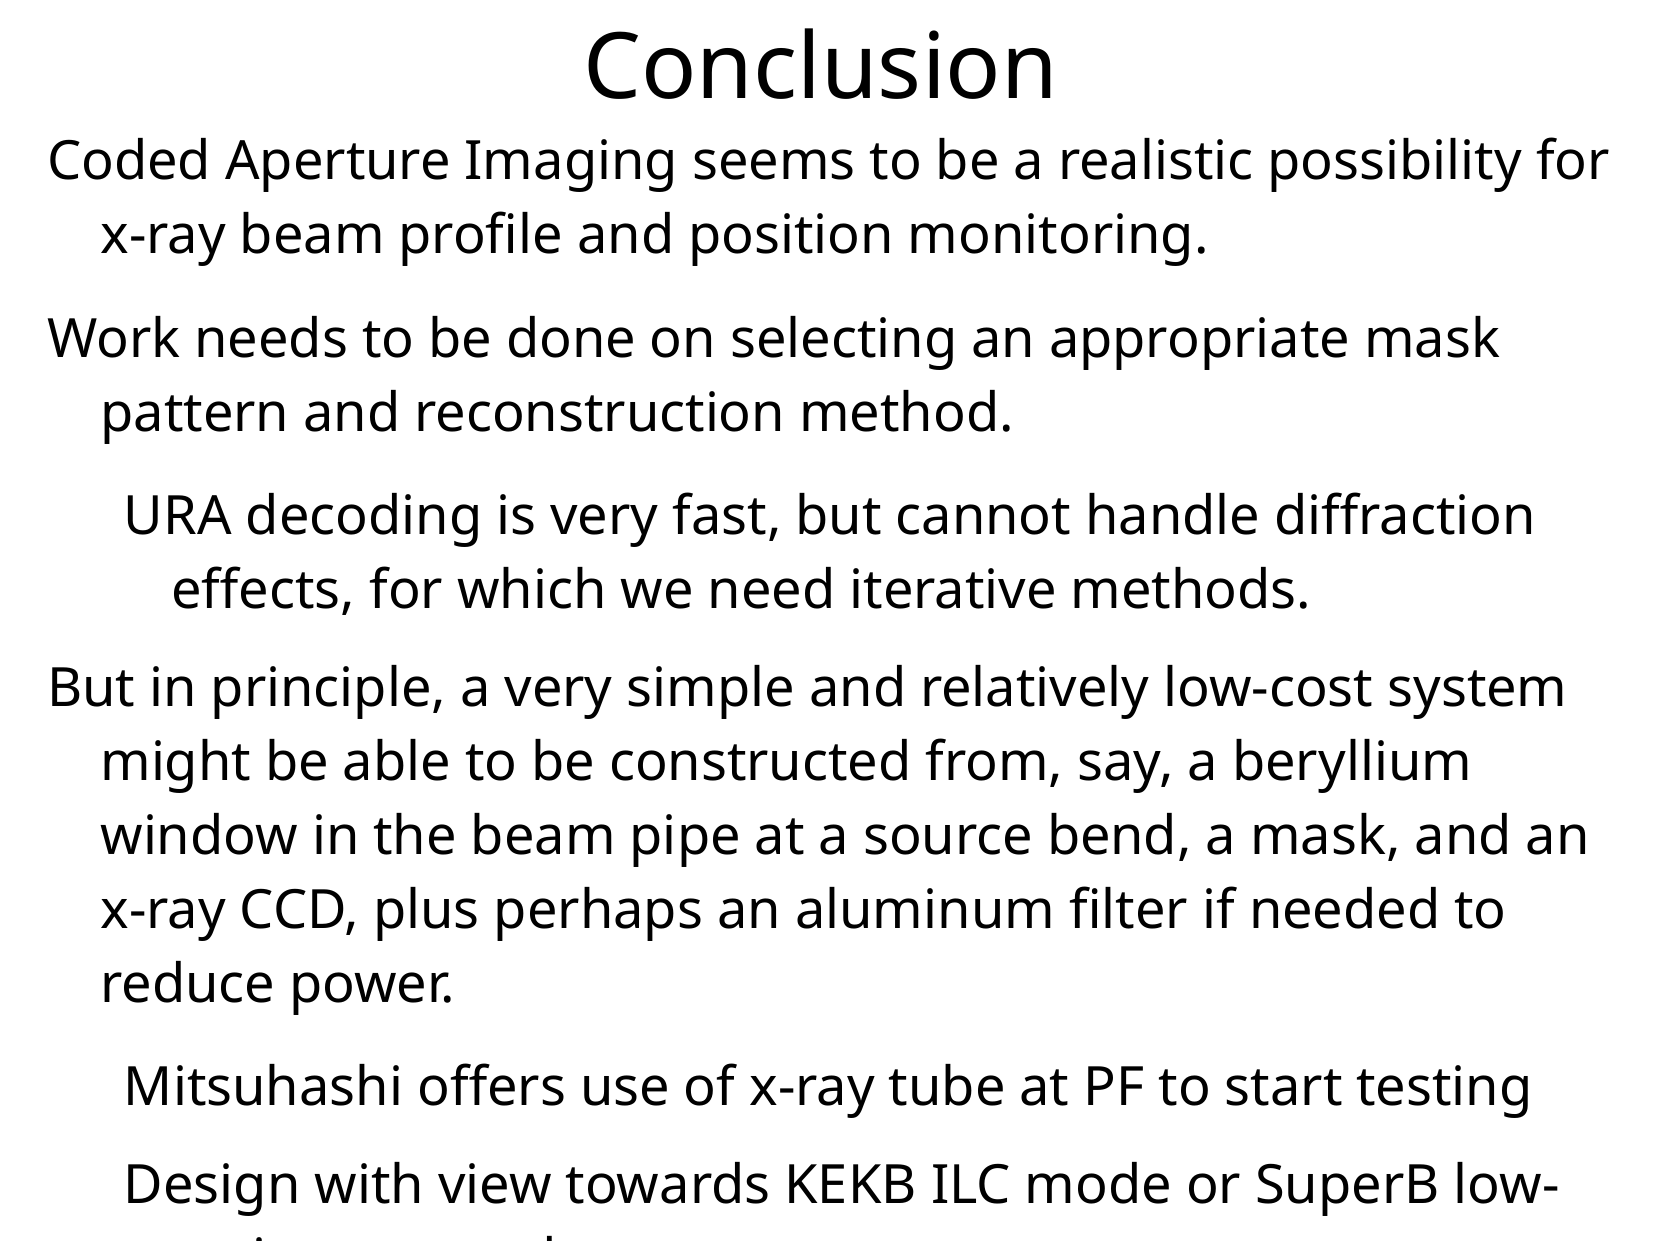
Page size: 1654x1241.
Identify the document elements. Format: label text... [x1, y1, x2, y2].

title Conclusion [76, 8, 1565, 119]
list Coded Aperture Imaging seems to be a realistic possibility for x-ray beam profile and position monitoring. Work needs to be done on selecting an appropriate mask pattern and reconstruction method. URA decoding is very fast, but cannot handle diffraction effects, for which we need iterative methods. But in principle, a very simple and relatively low-cost system might be able to be constructed from, say, a beryllium window in the beam pipe at a source bend, a mask, and an x-ray CCD, plus perhaps an aluminum filter if needed to reduce power. Mitsuhashi offers use of x-ray tube at PF to start testing Design with view towards KEKB ILC mode or SuperB low-emittance mode [29, 121, 1625, 1158]
